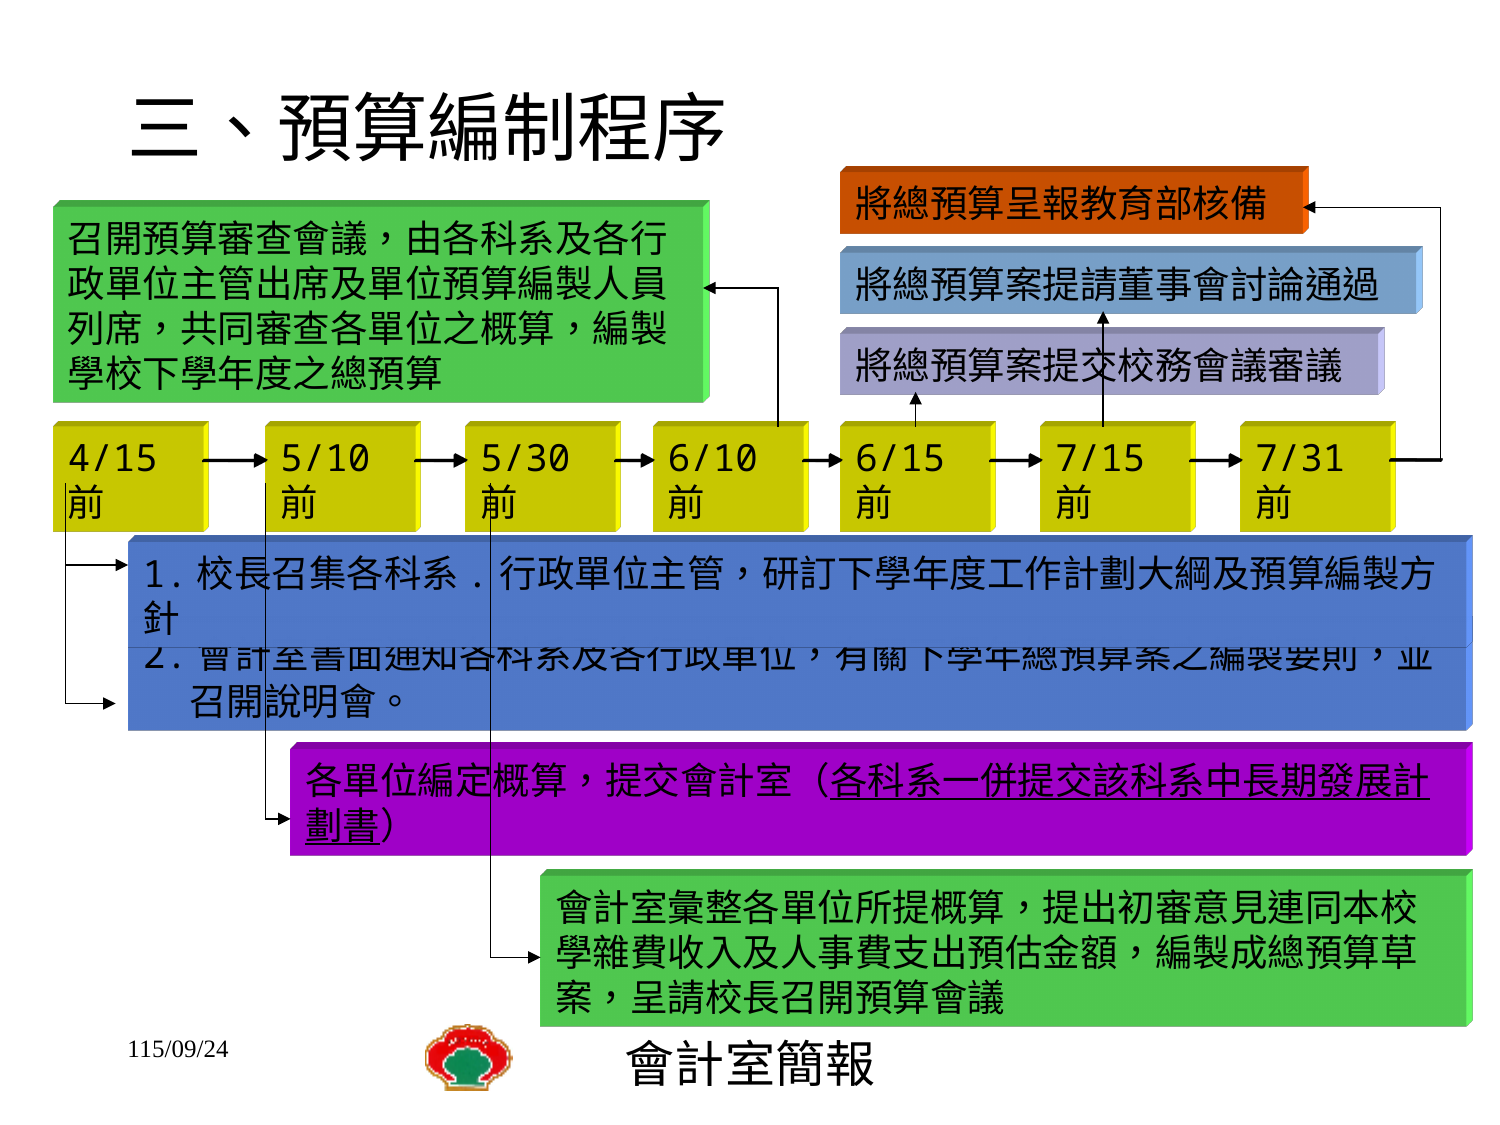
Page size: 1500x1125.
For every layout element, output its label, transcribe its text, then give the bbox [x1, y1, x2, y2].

picture [425, 1024, 513, 1091]
text_box 會計室簡報 [512, 1025, 988, 1101]
title 三、預算編制程序 [112, 74, 1388, 175]
text_box 110/02/25 [112, 1025, 426, 1101]
